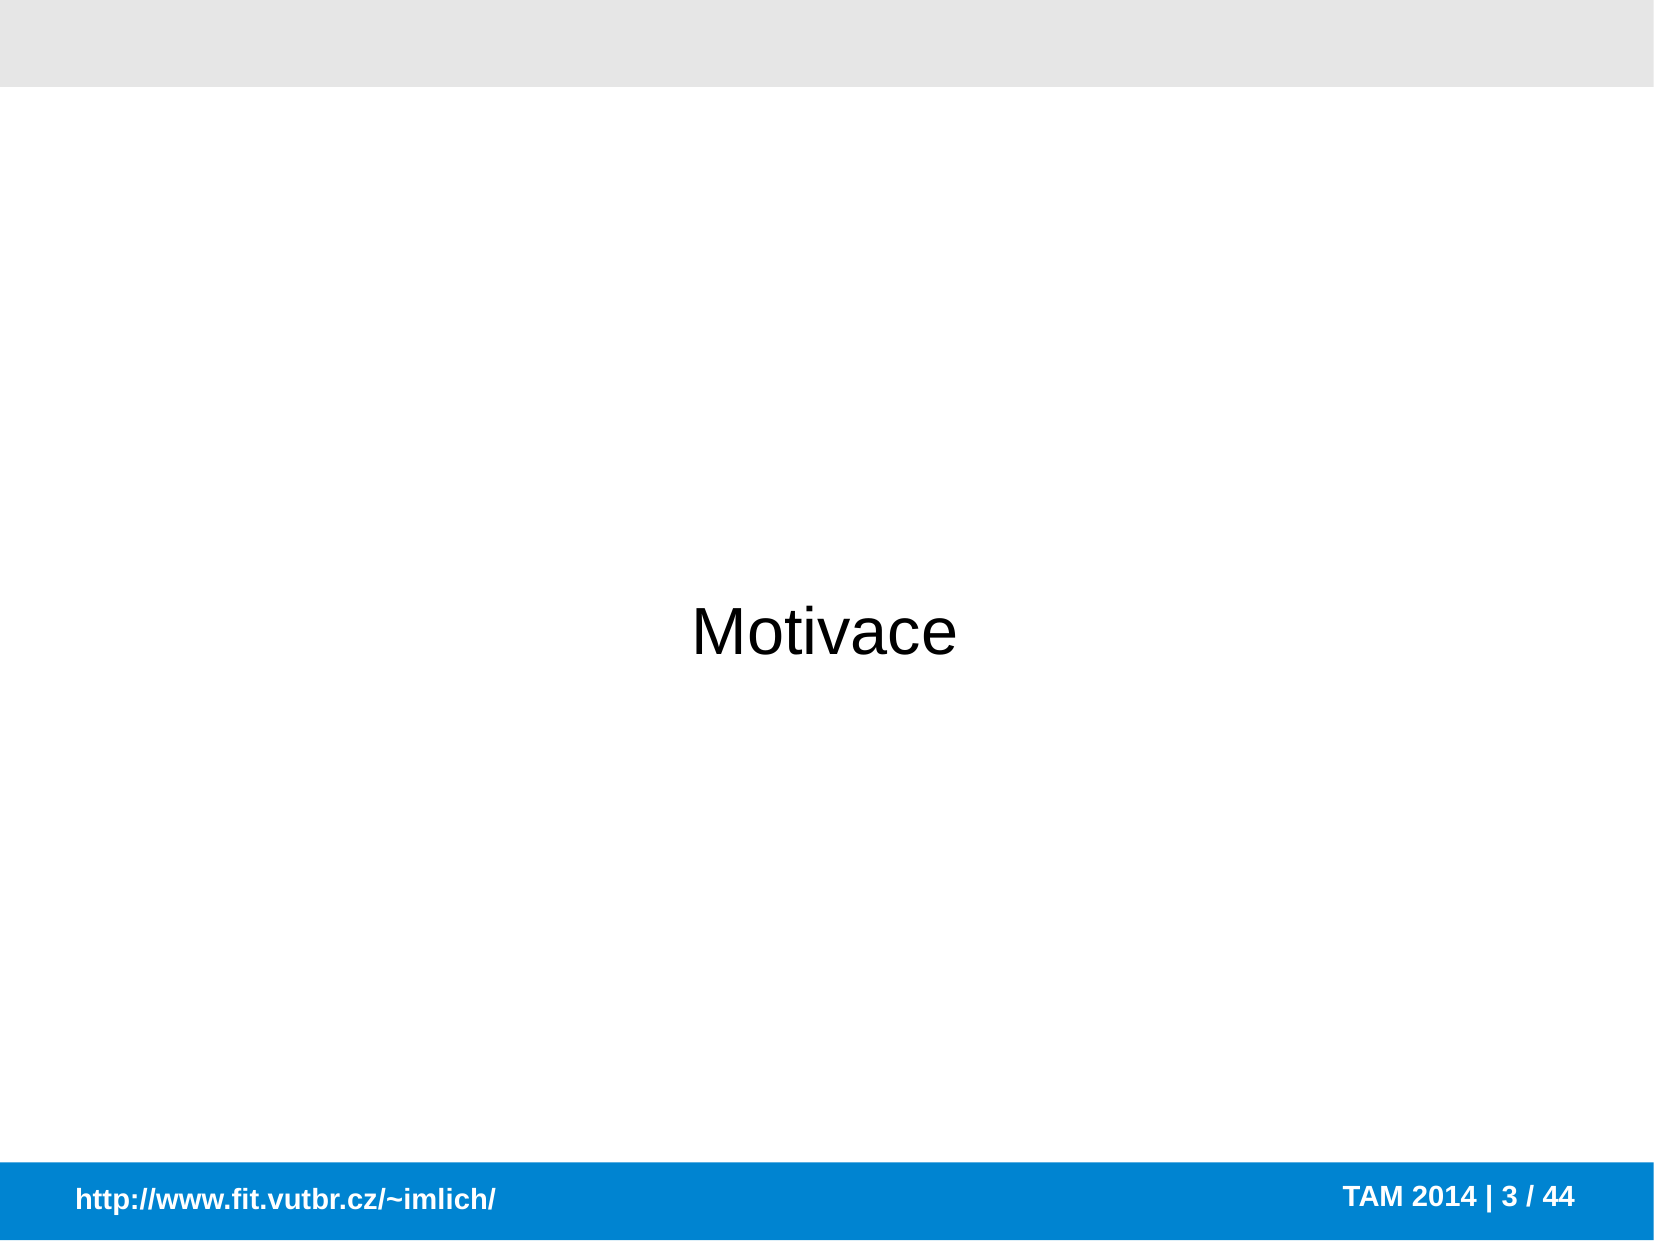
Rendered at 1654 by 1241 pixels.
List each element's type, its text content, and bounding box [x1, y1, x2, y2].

subtitle Motivace [37, 101, 1613, 1163]
